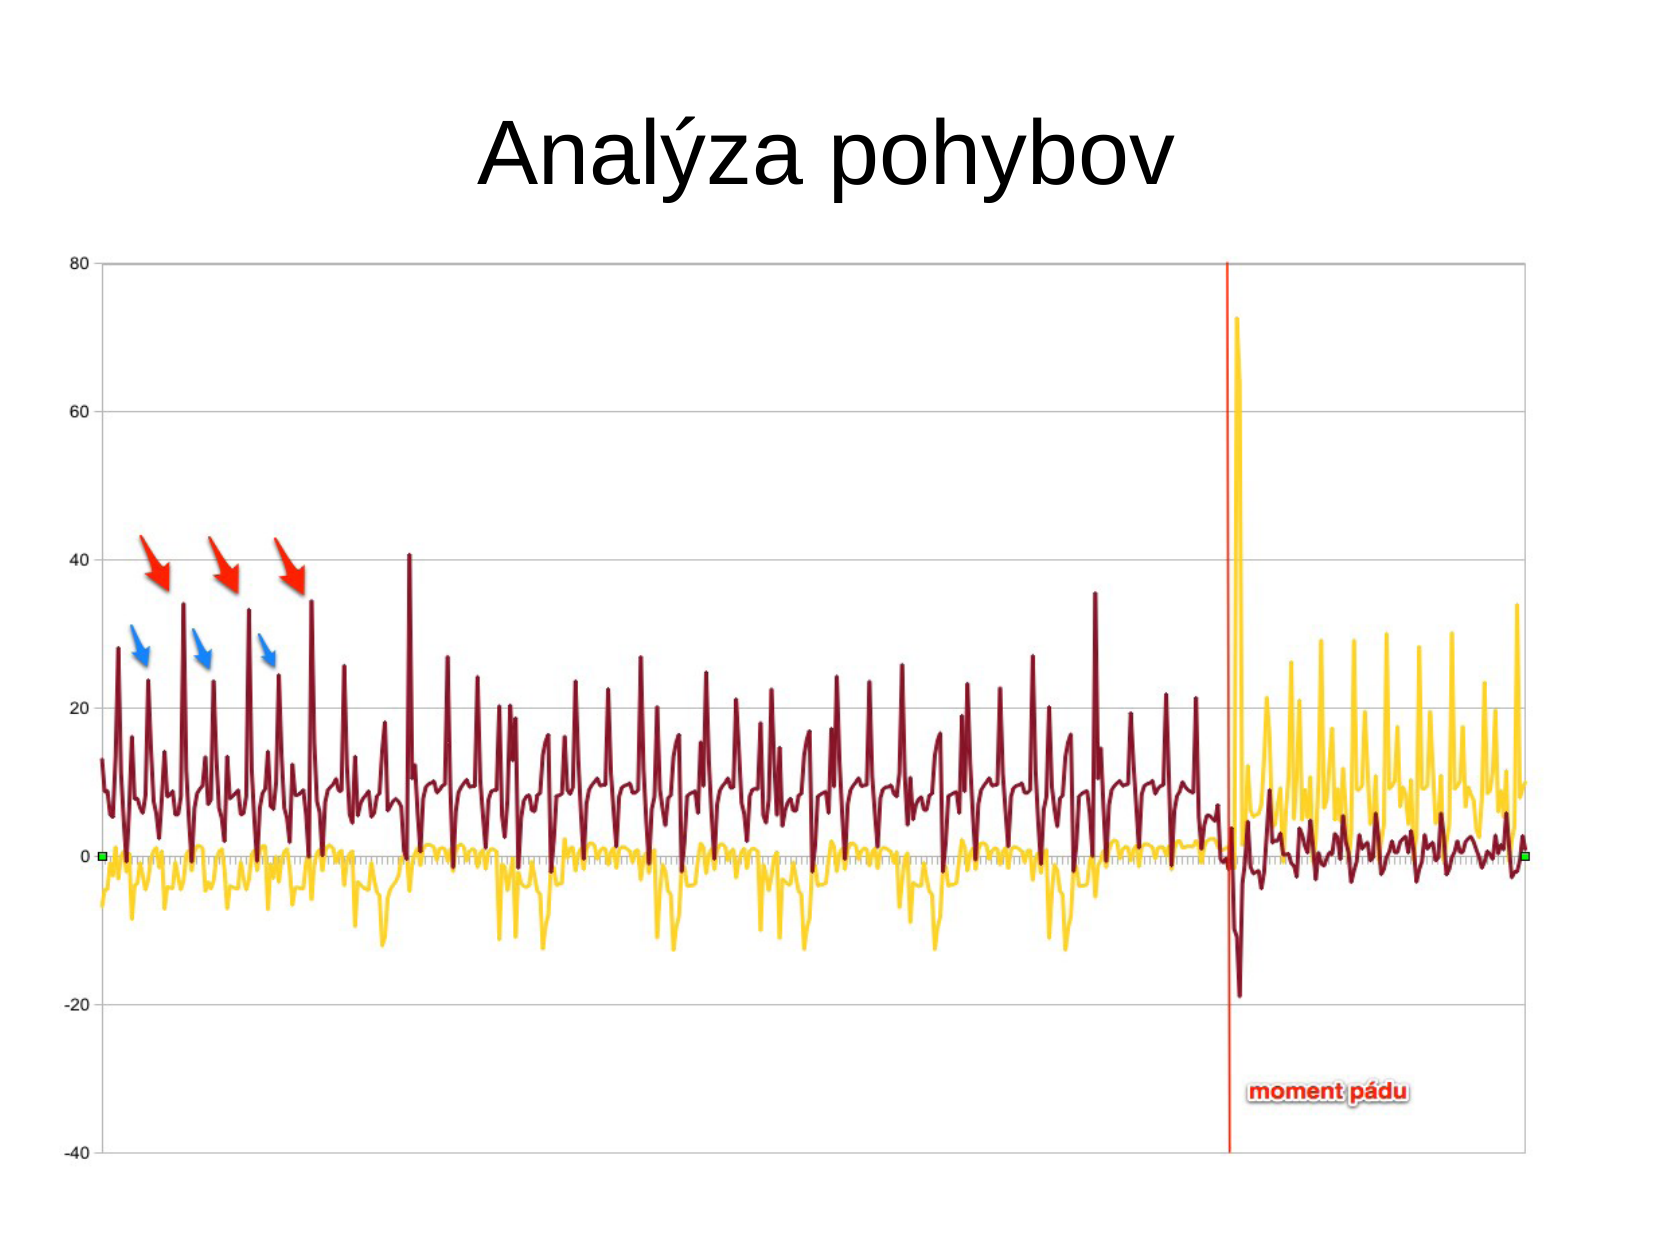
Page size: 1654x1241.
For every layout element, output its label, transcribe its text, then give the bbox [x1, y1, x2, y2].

picture [59, 236, 1565, 1187]
title Analýza pohybov [82, 56, 1571, 250]
